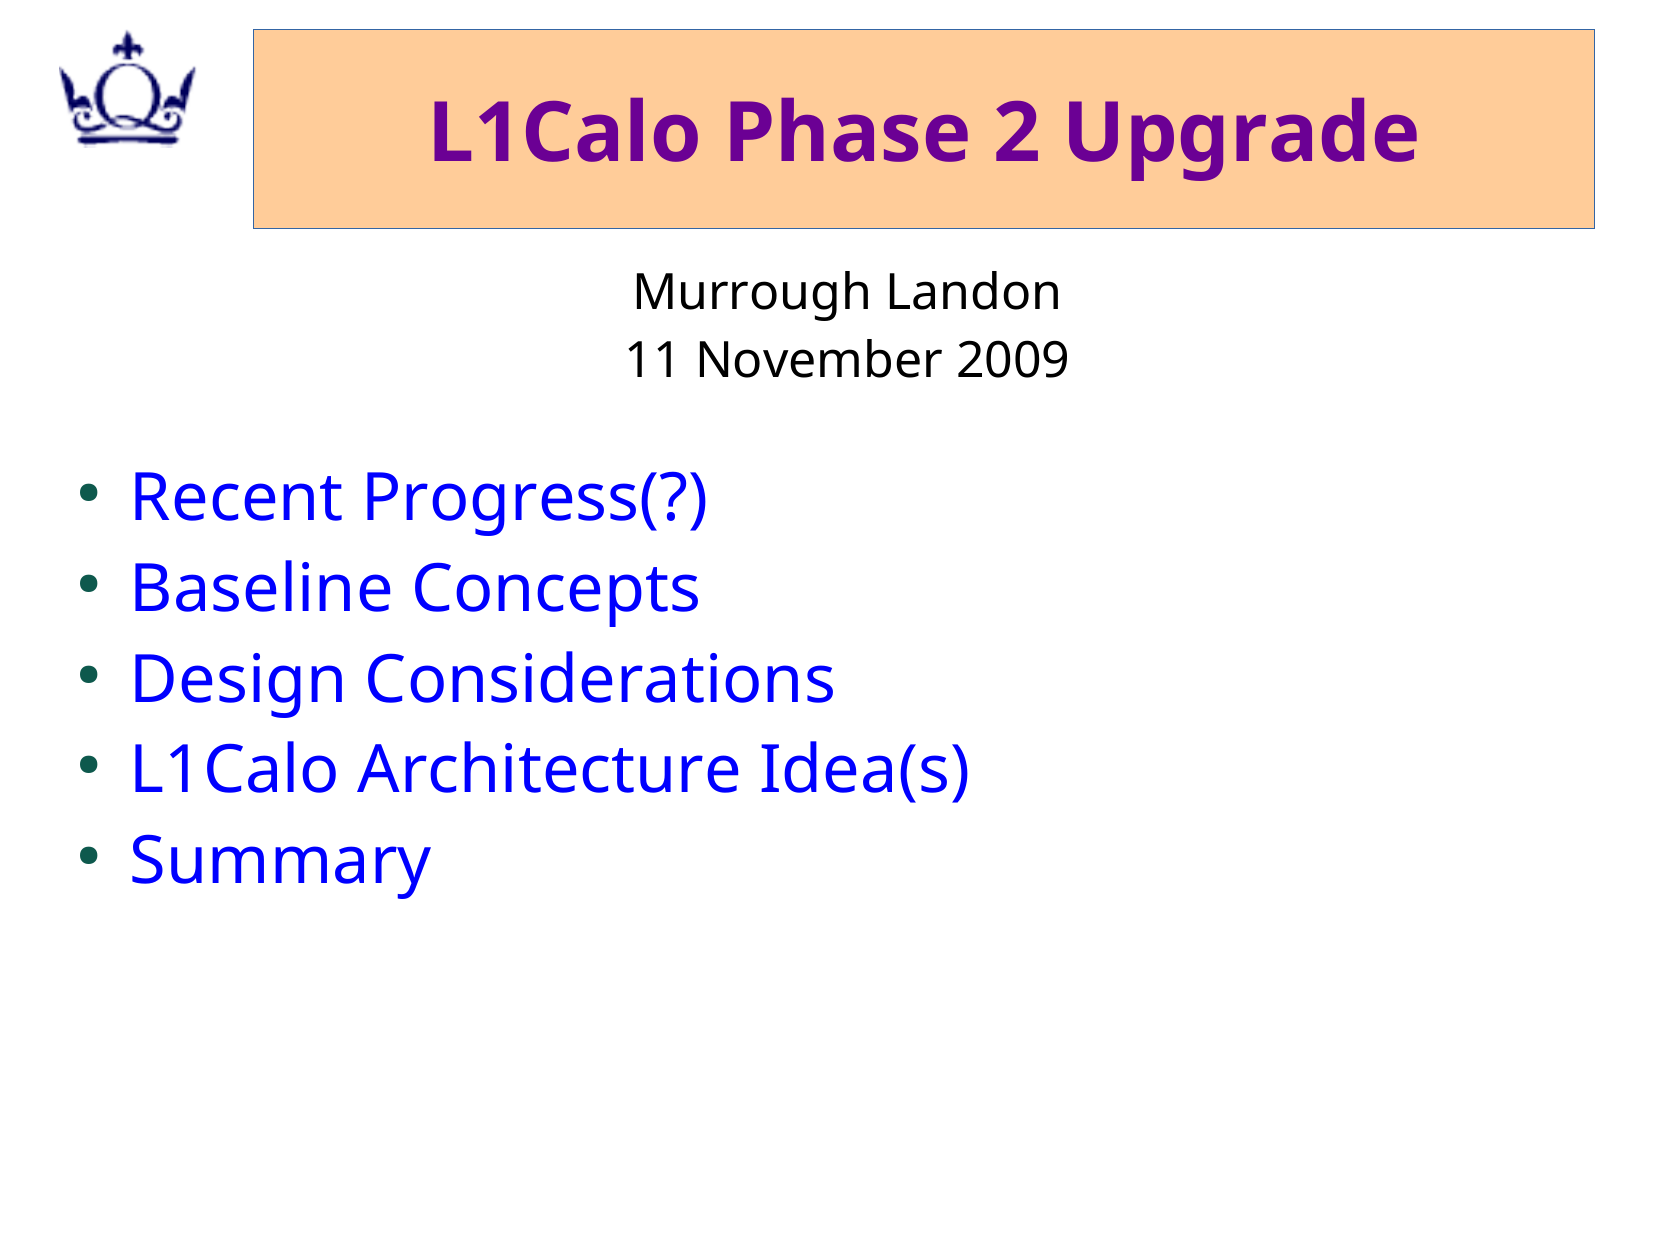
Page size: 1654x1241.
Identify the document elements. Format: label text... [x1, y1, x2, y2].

text_box Murrough Landon 11 November 2009 [476, 256, 1219, 396]
picture [59, 29, 200, 148]
list Recent Progress(?) Baseline Concepts Design Considerations L1Calo Architecture Idea(s) Summary [59, 449, 1595, 1112]
title L1Calo Phase 2 Upgrade [253, 29, 1595, 229]
